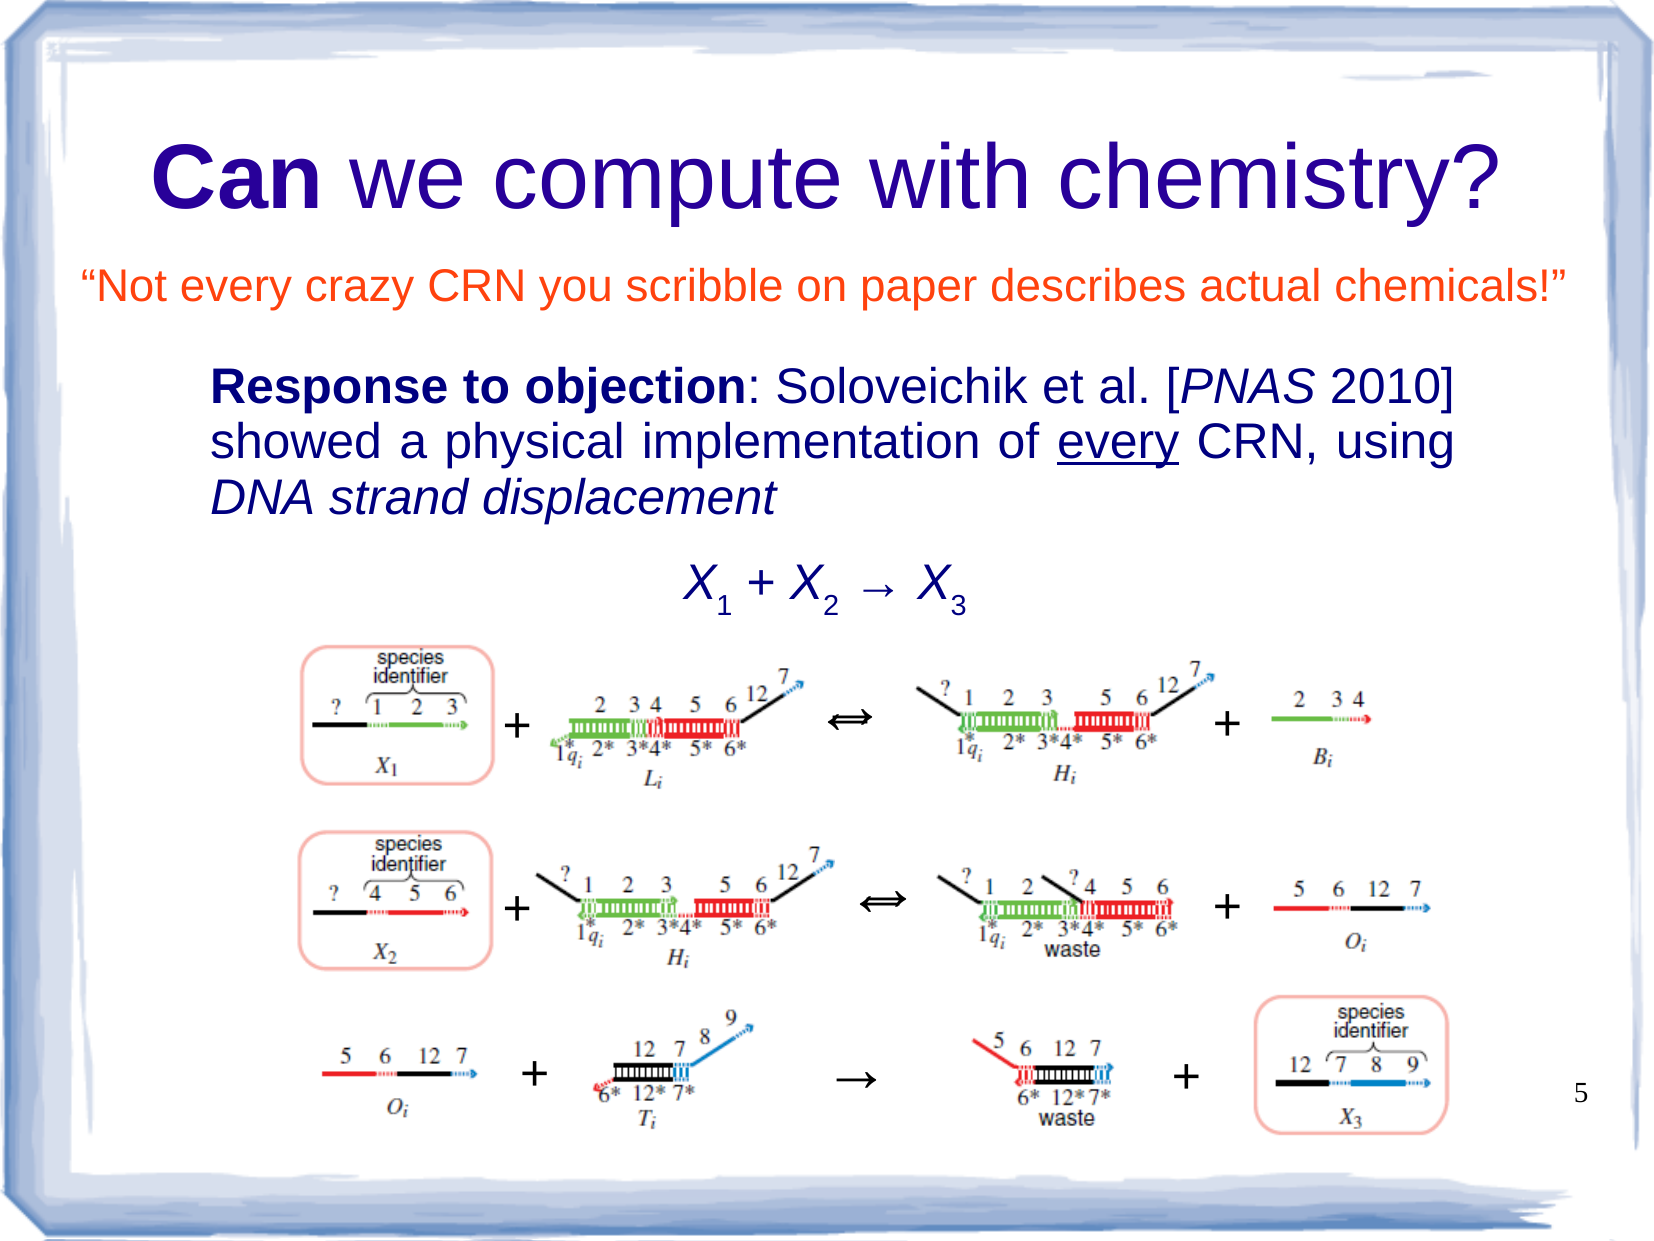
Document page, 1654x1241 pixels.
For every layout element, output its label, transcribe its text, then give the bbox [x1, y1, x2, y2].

text_box → [808, 871, 929, 962]
text_box X1 + X2 → X3 [668, 546, 1134, 630]
text_box + [487, 689, 557, 761]
text_box → [776, 689, 896, 779]
text_box → [838, 843, 959, 933]
text_box Response to objection: Soloveichik et al. [PNAS 2010] showed a physical implementation of every CRN, using DNA strand displacement [210, 358, 1456, 528]
text_box → [804, 660, 925, 751]
text_box + [1157, 1040, 1226, 1113]
text_box → [808, 1023, 929, 1113]
title Can we compute with chemistry? [82, 73, 1571, 259]
text_box + [505, 1037, 575, 1110]
text_box + [1198, 687, 1267, 759]
text_box + [1198, 870, 1267, 942]
text_box + [487, 872, 557, 944]
picture [0, 0, 1654, 1241]
list “Not every crazy CRN you scribble on paper describes actual chemicals!” [80, 259, 1582, 312]
